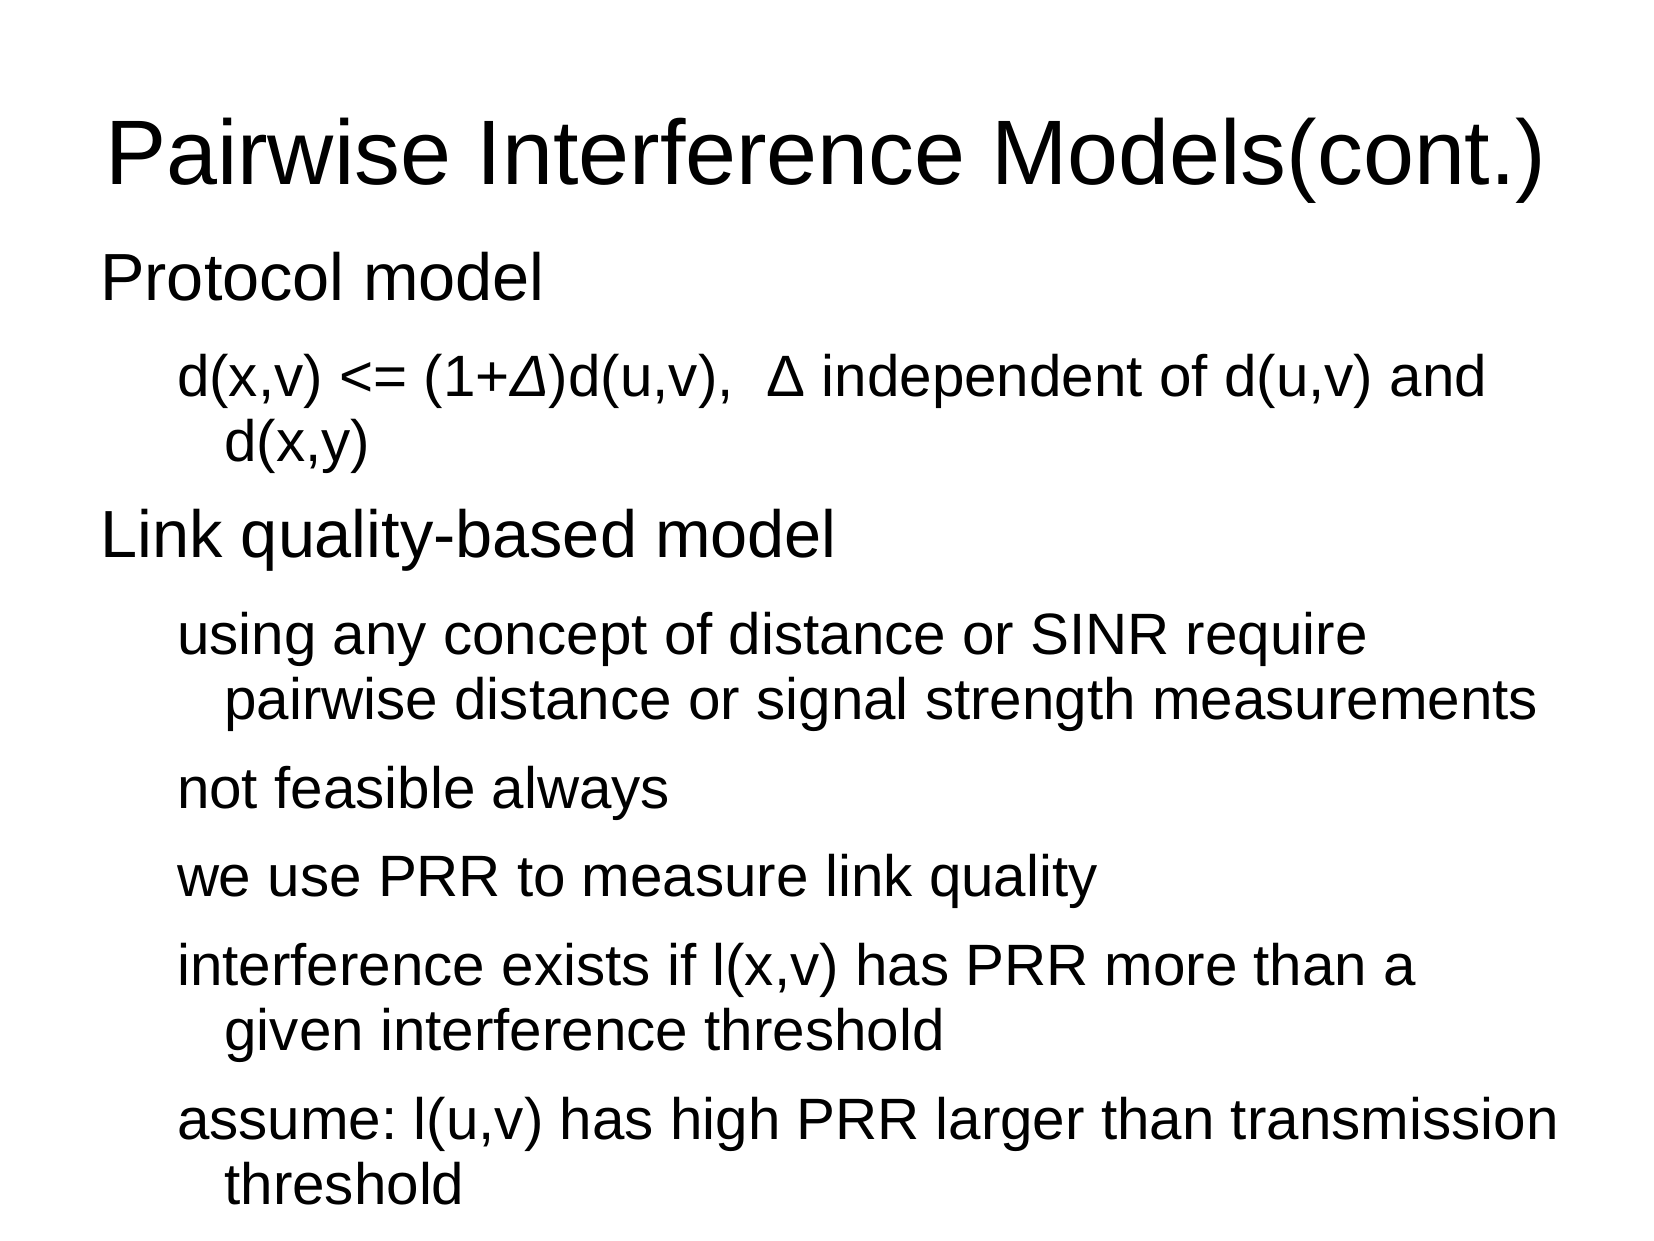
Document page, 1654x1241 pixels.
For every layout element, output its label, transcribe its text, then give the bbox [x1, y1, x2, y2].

list Protocol model d(x,v) <= (1+Δ)d(u,v), Δ independent of d(u,v) and d(x,y) Link quality-based model using any concept of distance or SINR require pairwise distance or signal strength measurements not feasible always we use PRR to measure link quality interference exists if l(x,v) has PRR more than a given interference threshold assume: l(u,v) has high PRR larger than transmission threshold [82, 239, 1571, 1215]
title Pairwise Interference Models(cont.) [82, 49, 1571, 239]
